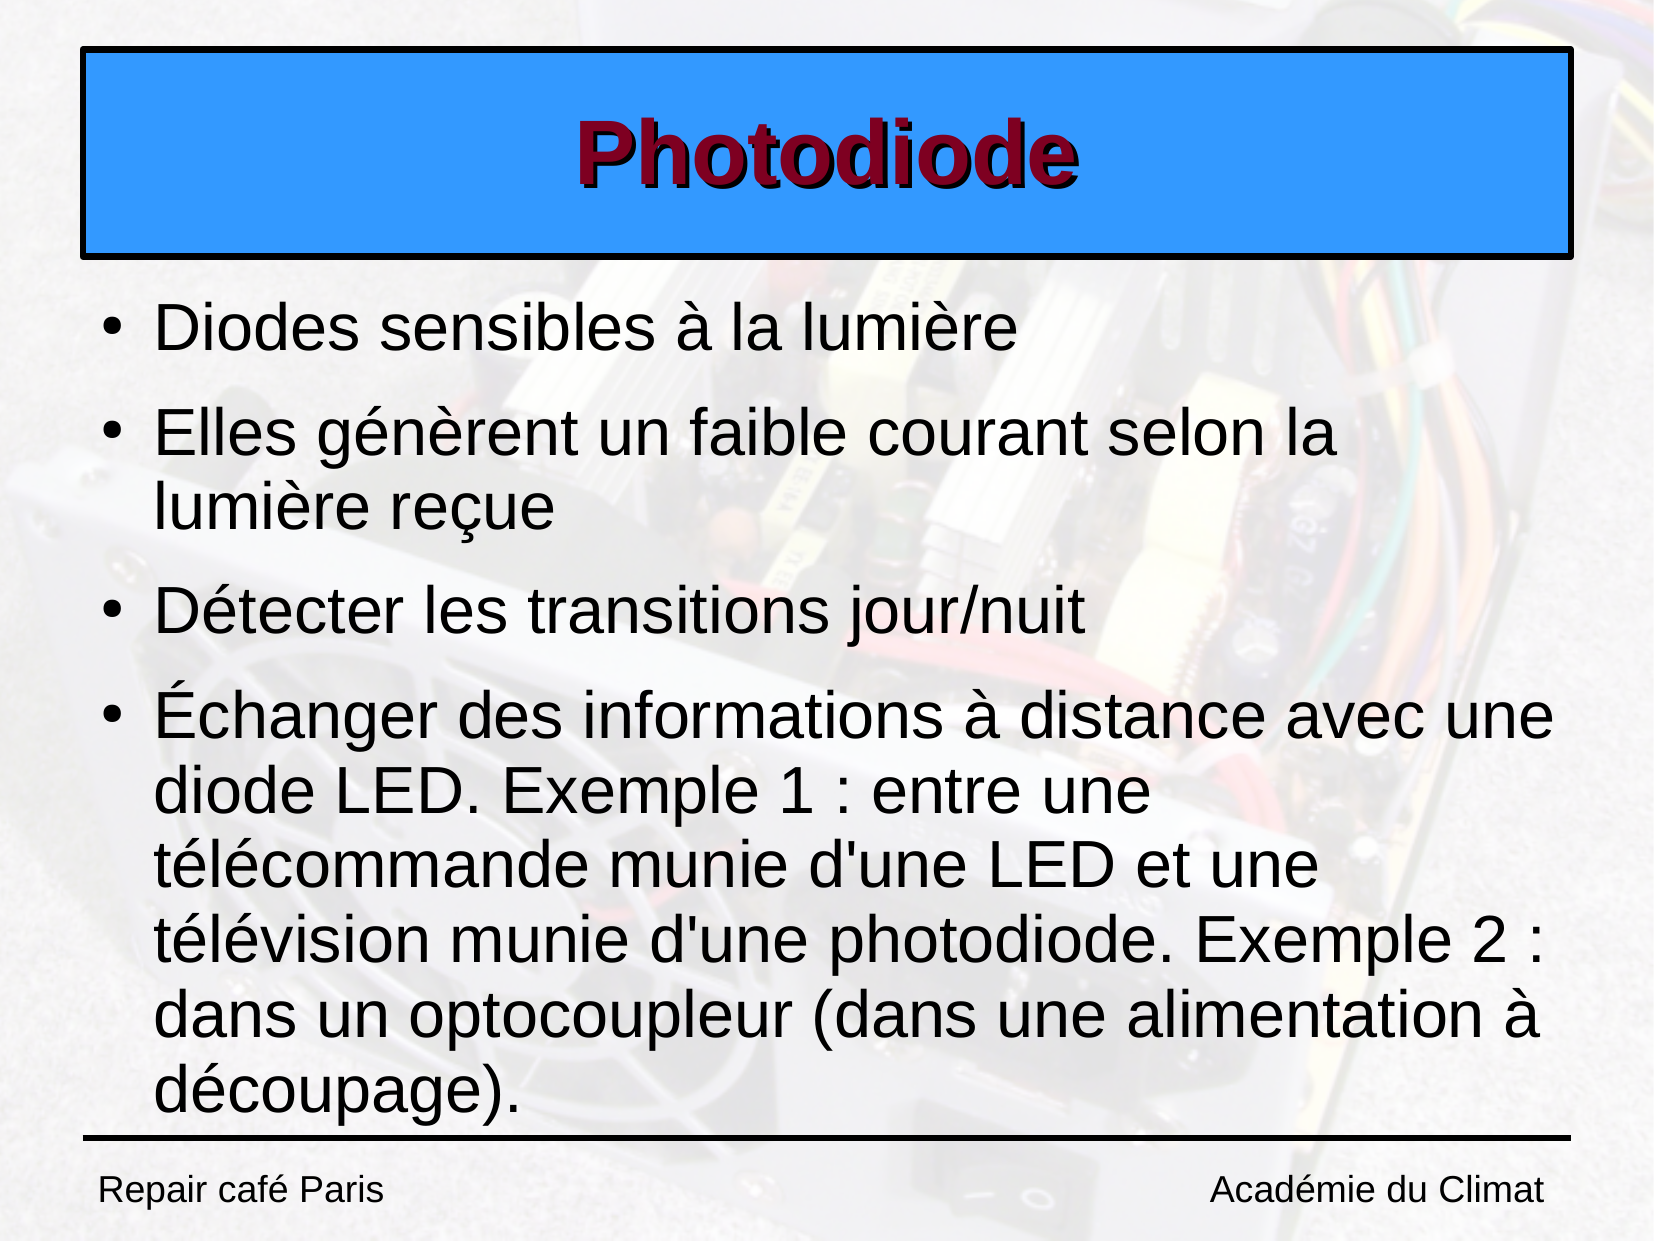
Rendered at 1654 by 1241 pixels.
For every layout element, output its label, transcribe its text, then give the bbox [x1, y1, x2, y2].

picture [0, 0, 1654, 1241]
list Diodes sensibles à la lumière Elles génèrent un faible courant selon la lumière reçue Détecter les transitions jour/nuit Échanger des informations à distance avec une diode LED. Exemple 1 : entre une télécommande munie d'une LED et une télévision munie d'une photodiode. Exemple 2 : dans un optocoupleur (dans une alimentation à découpage). [82, 290, 1571, 1141]
title Photodiode [82, 49, 1571, 257]
text_box Repair café Paris Académie du Climat [82, 1161, 1571, 1219]
